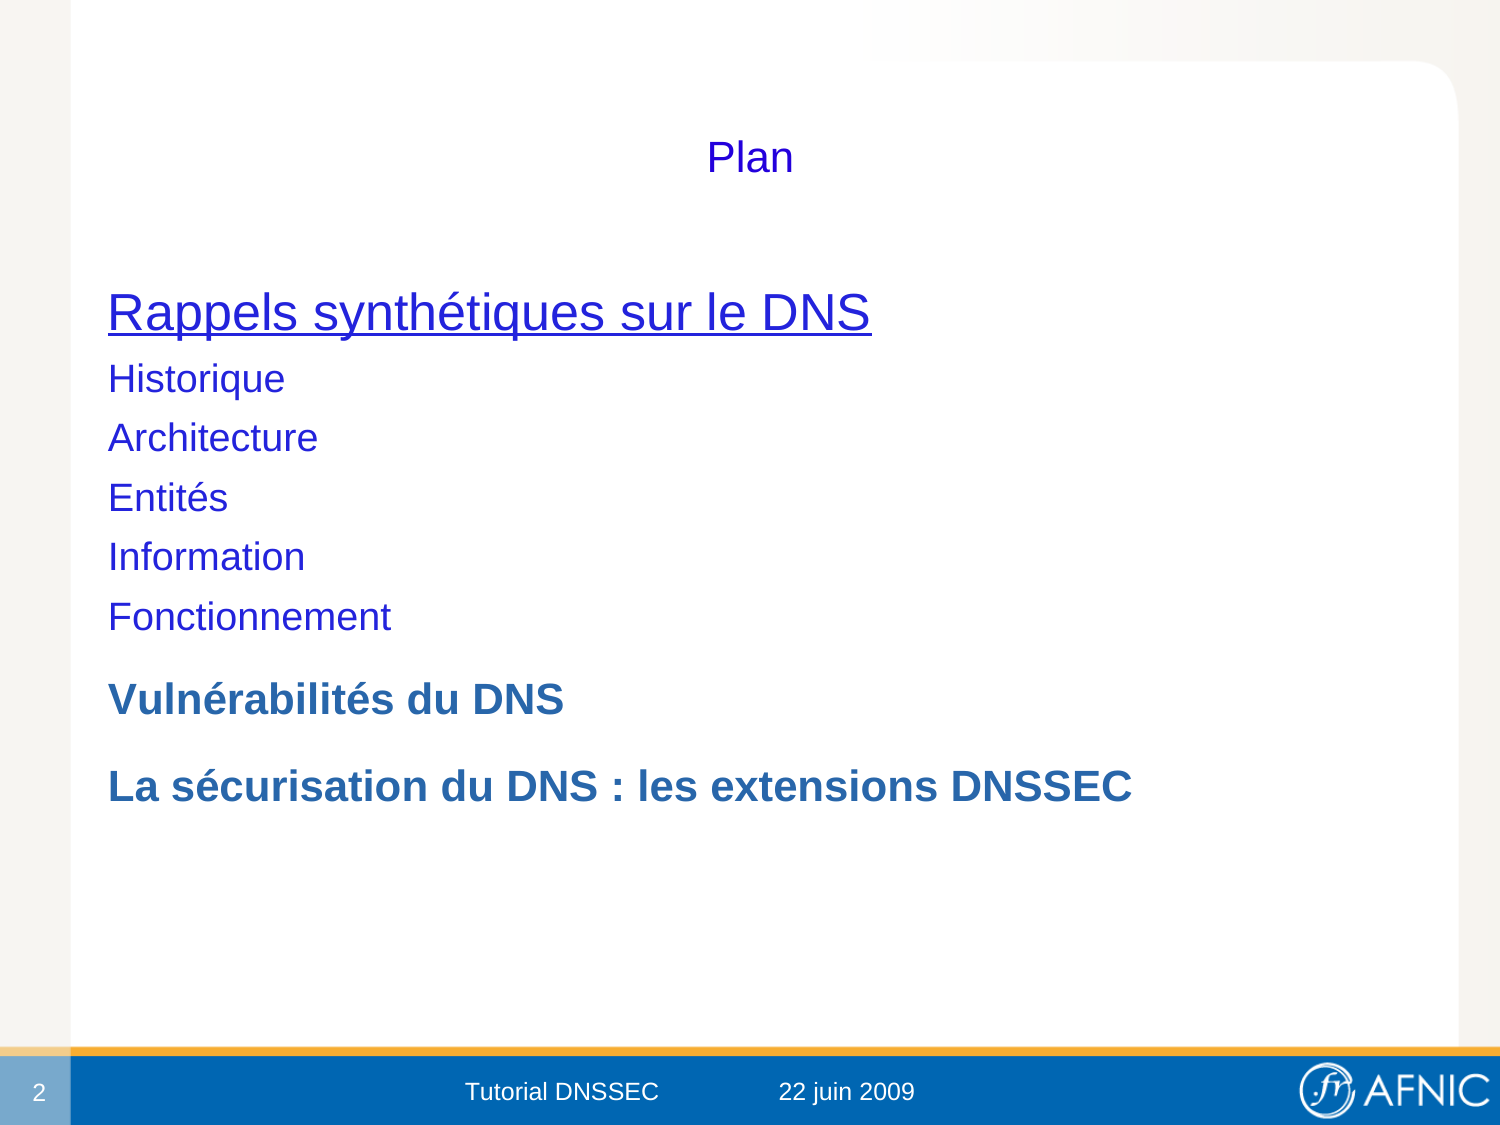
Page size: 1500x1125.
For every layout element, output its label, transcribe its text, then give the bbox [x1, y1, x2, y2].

title Plan [110, 68, 1391, 242]
picture [0, 0, 1500, 1125]
list Rappels synthétiques sur le DNS Historique Architecture Entités Information Fonctionnement Vulnérabilités du DNS La sécurisation du DNS : les extensions DNSSEC [108, 272, 1389, 1001]
